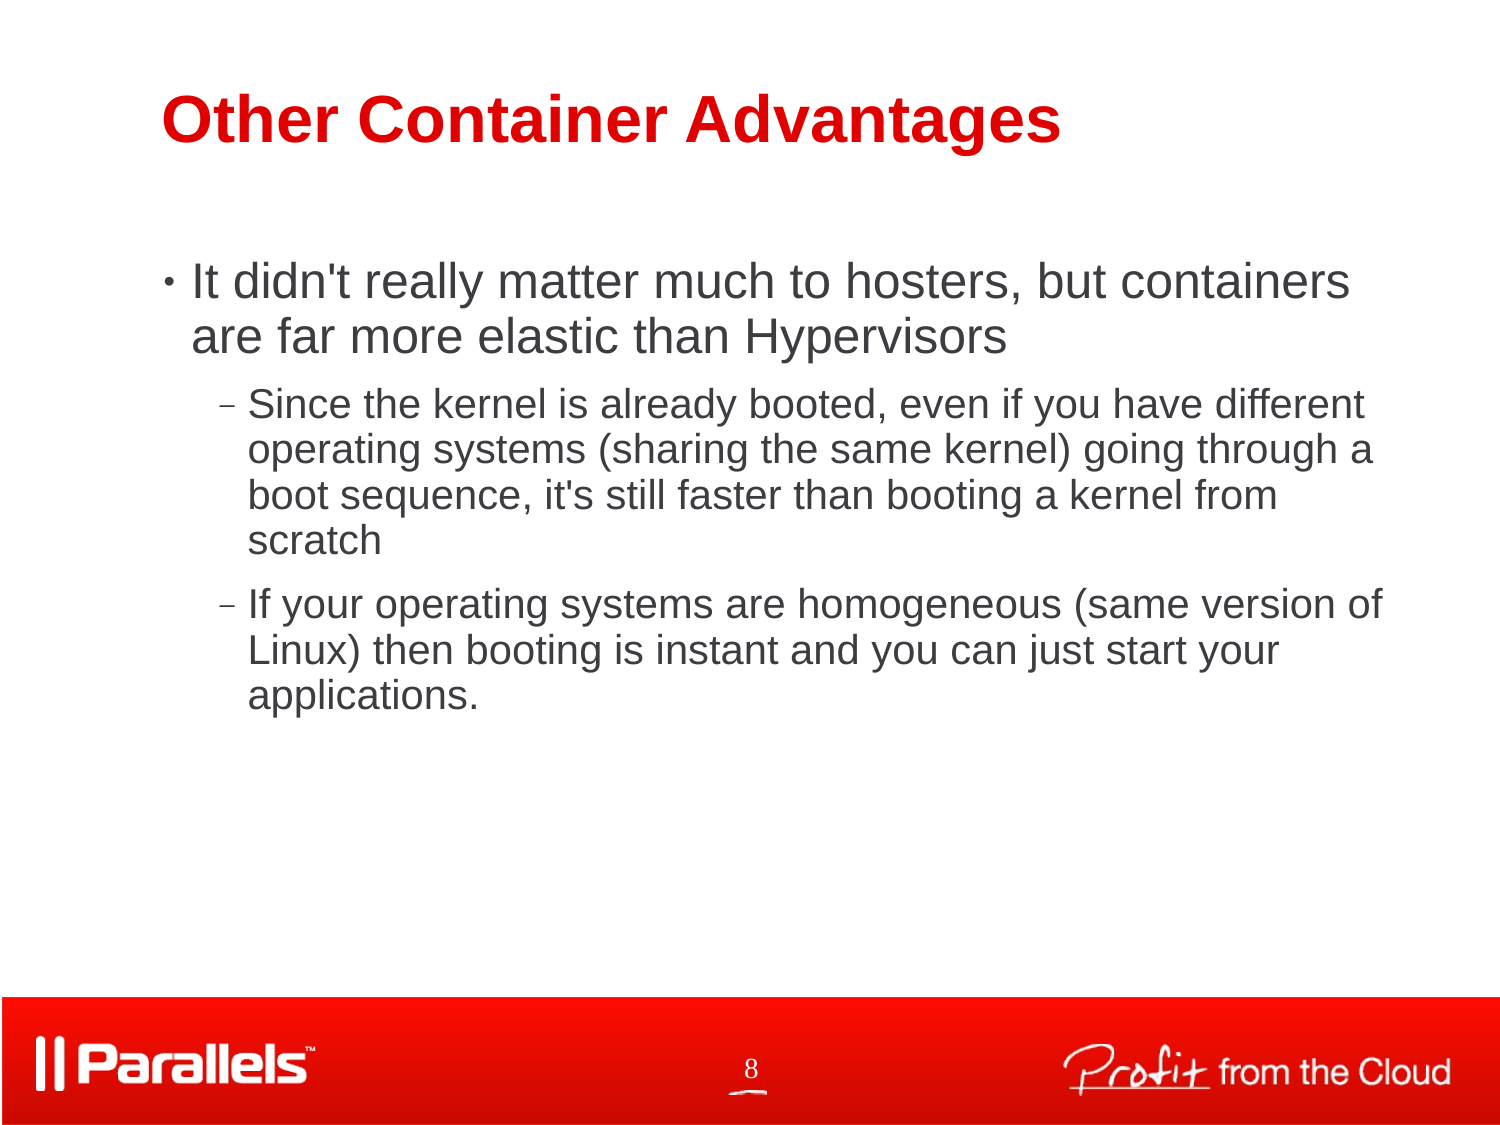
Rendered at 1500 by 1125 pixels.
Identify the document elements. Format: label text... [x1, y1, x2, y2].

picture [36, 1034, 318, 1091]
title Other Container Advantages [161, 41, 1383, 205]
picture [1049, 1033, 1465, 1096]
list It didn't really matter much to hosters, but containers are far more elastic than Hypervisors Since the kernel is already booted, even if you have different operating systems (sharing the same kernel) going through a boot sequence, it's still faster than booting a kernel from scratch If your operating systems are homogeneous (same version of Linux) then booting is instant and you can just start your applications. [163, 254, 1404, 908]
picture [727, 1090, 767, 1095]
